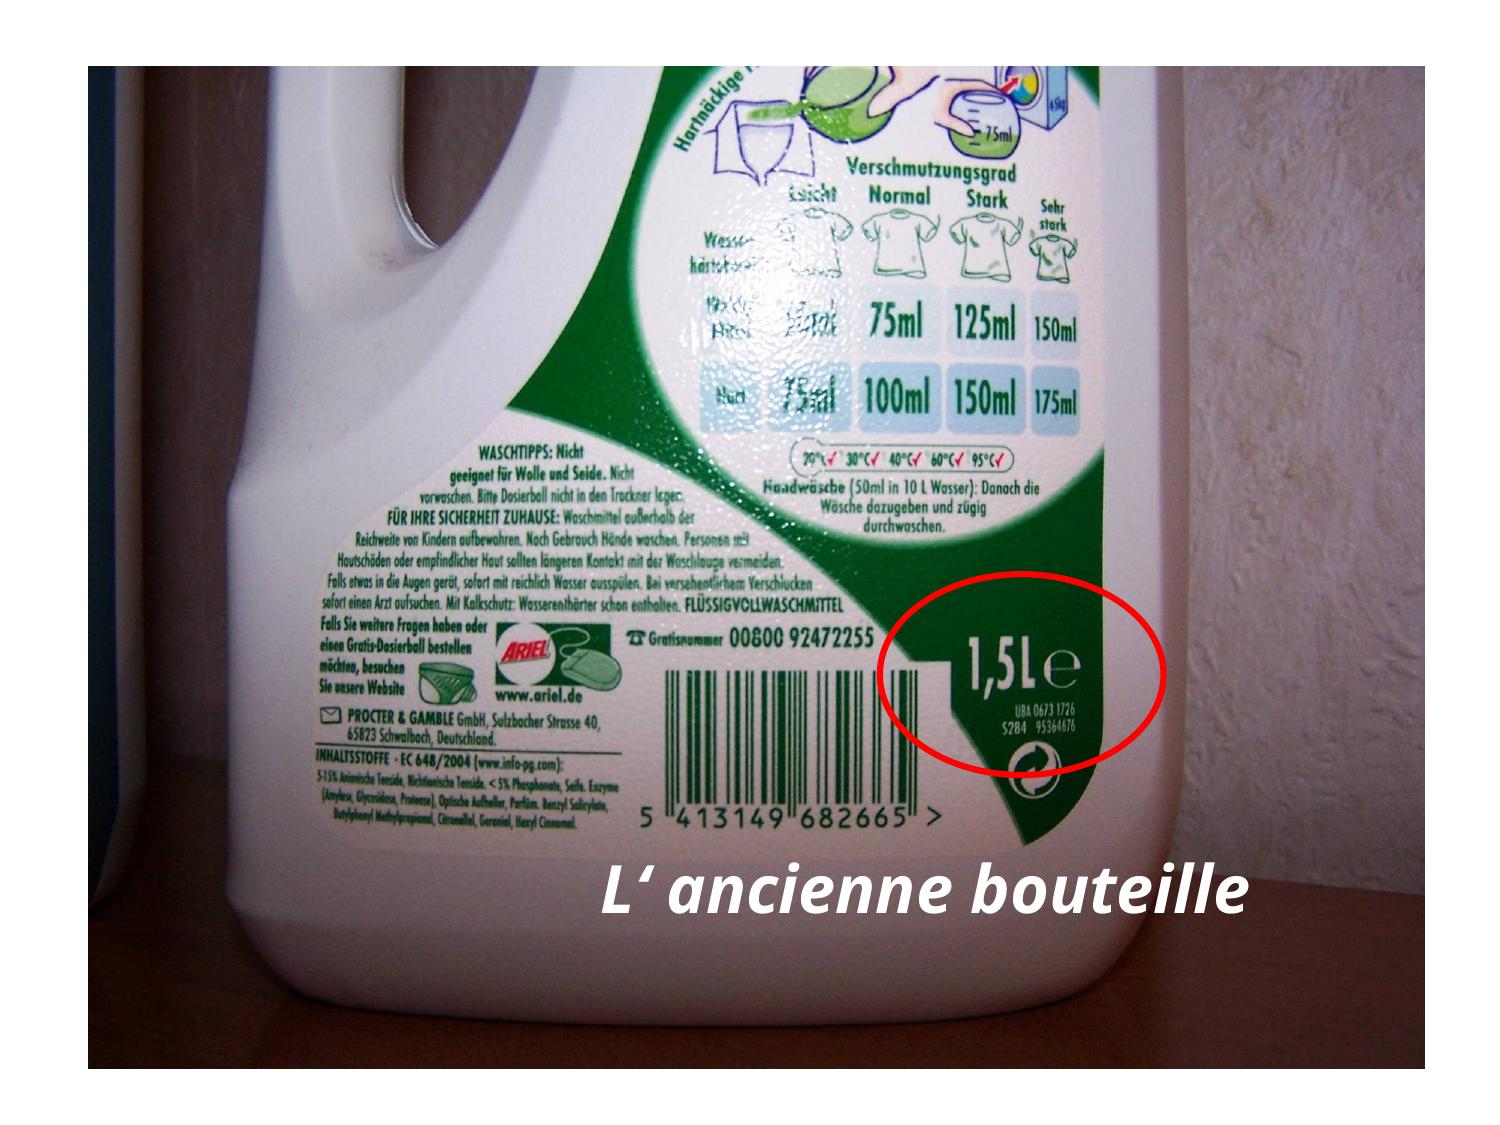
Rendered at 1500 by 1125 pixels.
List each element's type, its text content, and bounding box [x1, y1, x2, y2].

picture [88, 66, 1425, 1069]
text_box L‘ ancienne bouteille [585, 834, 1341, 941]
